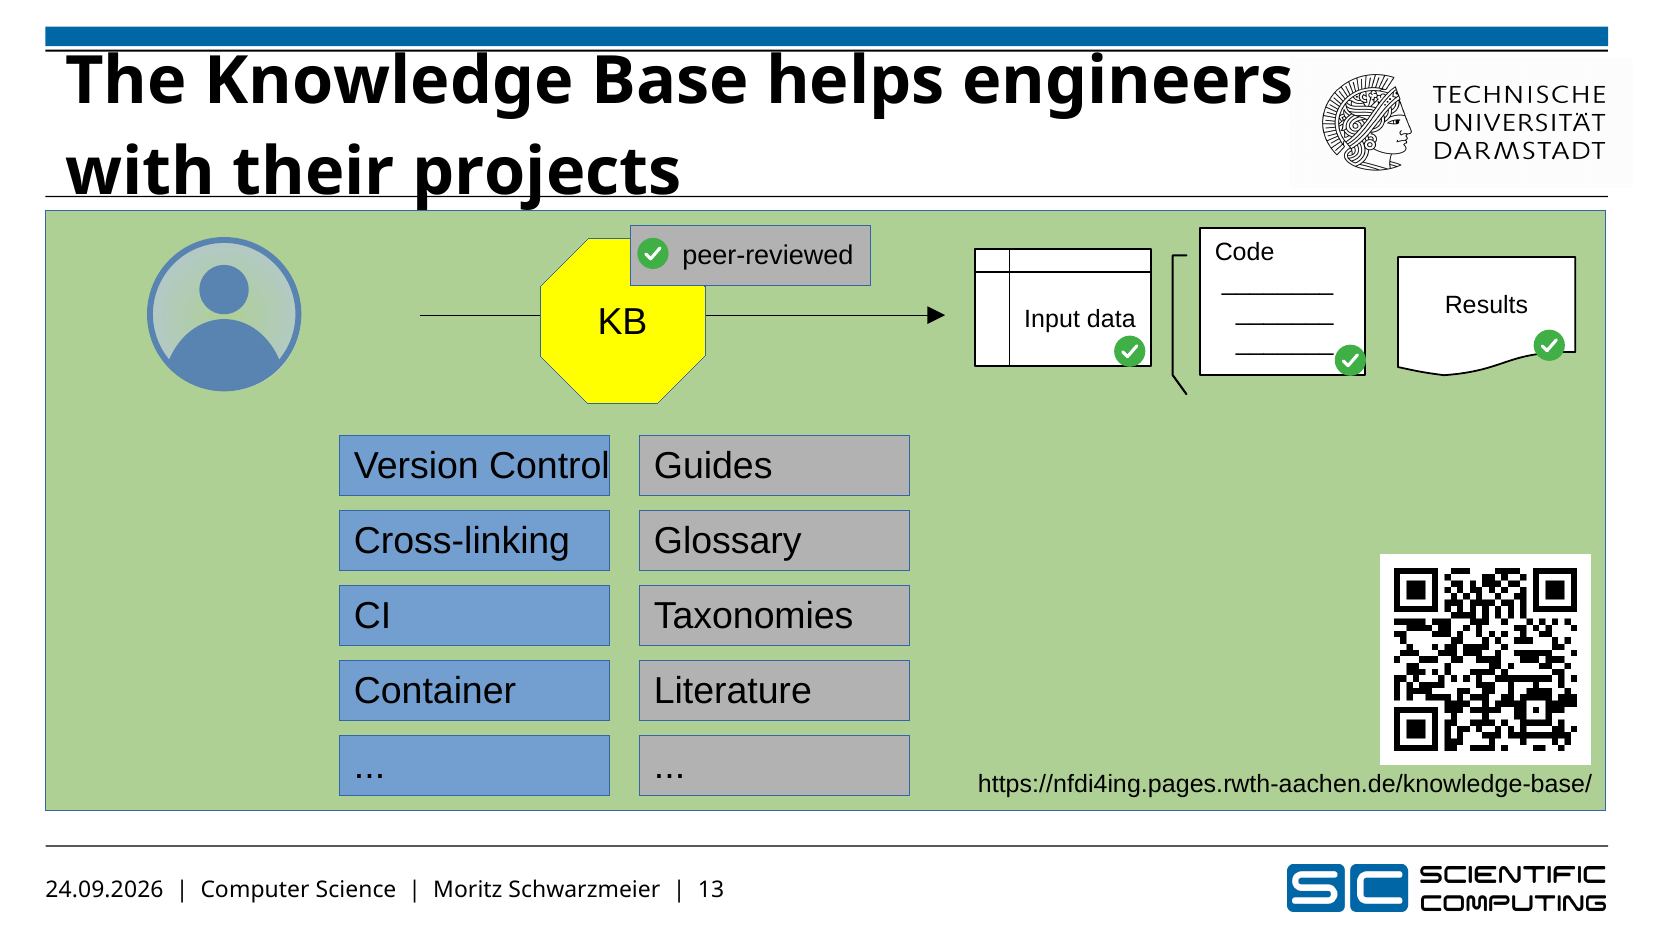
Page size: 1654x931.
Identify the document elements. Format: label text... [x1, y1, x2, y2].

text_box Glossary [639, 510, 910, 571]
text_box Guides [639, 435, 910, 496]
text_box [638, 238, 668, 269]
text_box Container [339, 660, 610, 721]
picture [1380, 554, 1591, 766]
text_box Results [1397, 257, 1576, 376]
text_box Literature [639, 660, 910, 721]
text_box Input data [975, 248, 1151, 367]
text_box CI [339, 585, 610, 646]
text_box ... [639, 735, 910, 796]
text_box Version Control [339, 435, 610, 496]
text_box KB [540, 238, 706, 404]
picture [1287, 864, 1606, 912]
text_box peer-reviewed [630, 225, 871, 286]
picture [1309, 57, 1633, 188]
text_box Code ________ _______ _______ [1200, 228, 1365, 375]
text_box Cross-linking [339, 510, 610, 571]
text_box Taxonomies [639, 585, 910, 646]
title The Knowledge Base helps engineers with their projects [64, 0, 1309, 269]
text_box ... [339, 735, 610, 796]
text_box [153, 243, 295, 385]
text_box [45, 210, 1606, 811]
text_box https://nfdi4ing.pages.rwth-aachen.de/knowledge-base/ [963, 761, 1624, 805]
